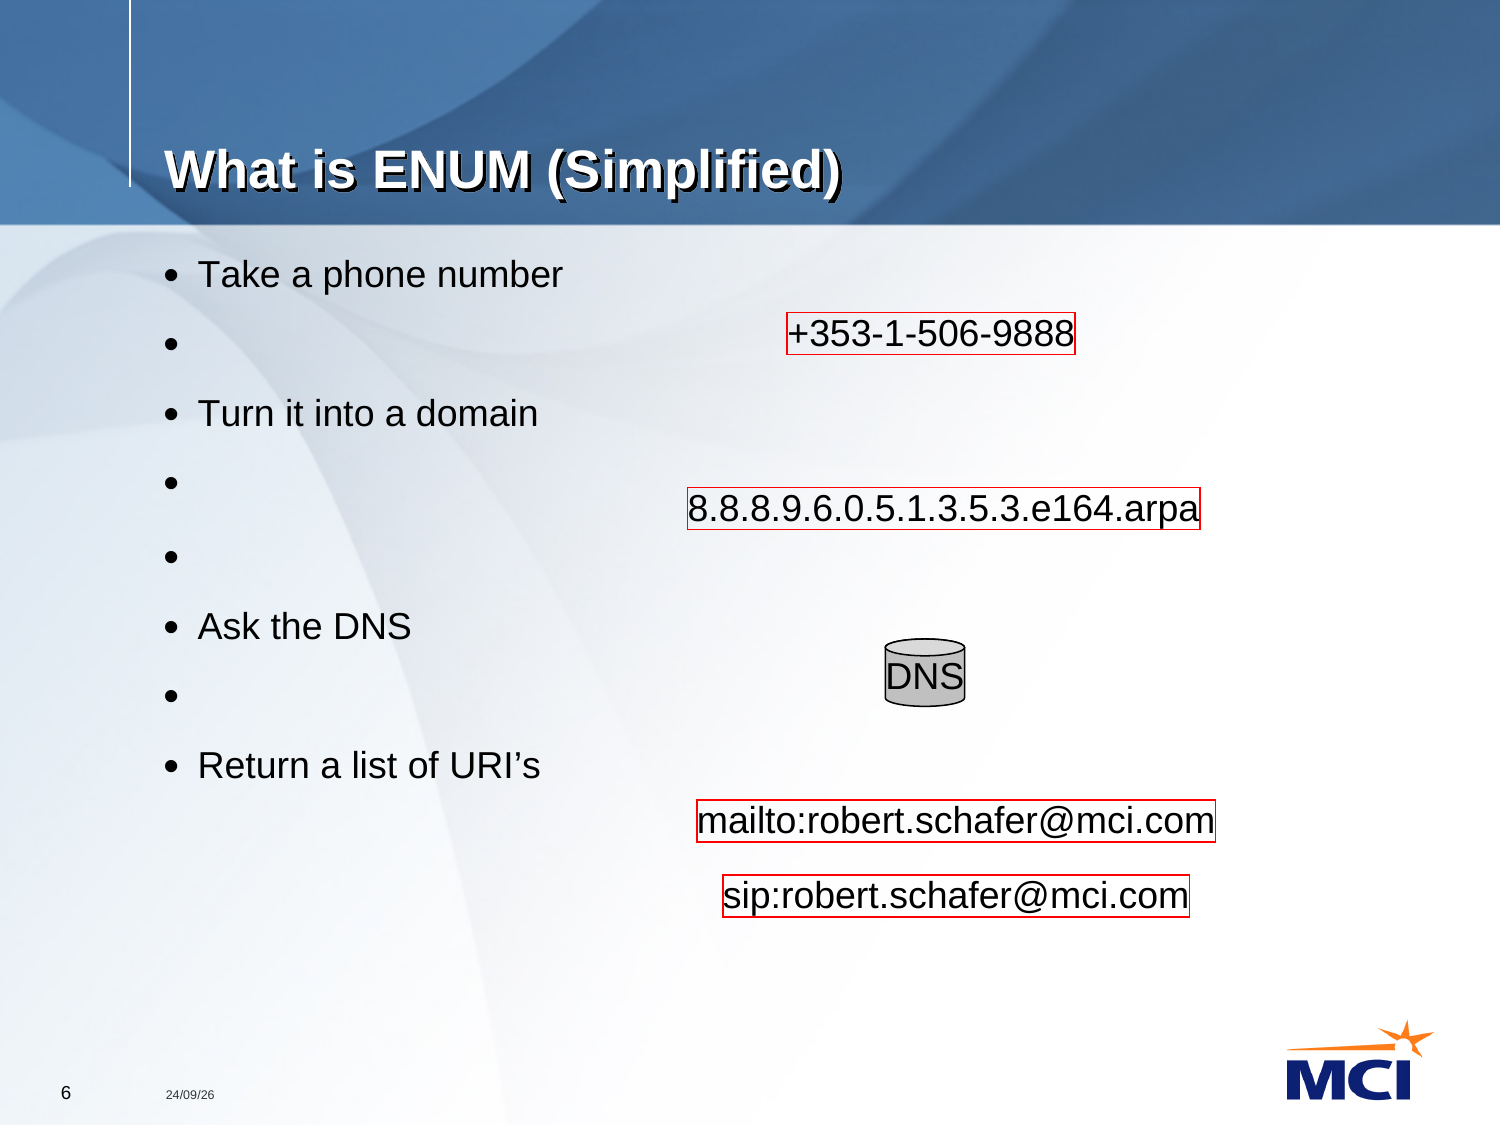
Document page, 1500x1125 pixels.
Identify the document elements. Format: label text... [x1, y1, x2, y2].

text_box DNS [885, 649, 965, 707]
text_box 8.8.8.9.6.0.5.1.3.5.3.e164.arpa [687, 487, 1200, 530]
text_box +353-1-506-9888 [787, 312, 1076, 355]
text_box sip:robert.schafer@mci.com [722, 875, 1190, 918]
list Take a phone number Turn it into a domain Ask the DNS Return a list of URI’s [163, 253, 1422, 1038]
picture [0, 0, 1500, 1125]
text_box mailto:robert.schafer@mci.com [696, 800, 1216, 843]
title What is ENUM (Simplified) [164, 56, 1425, 201]
